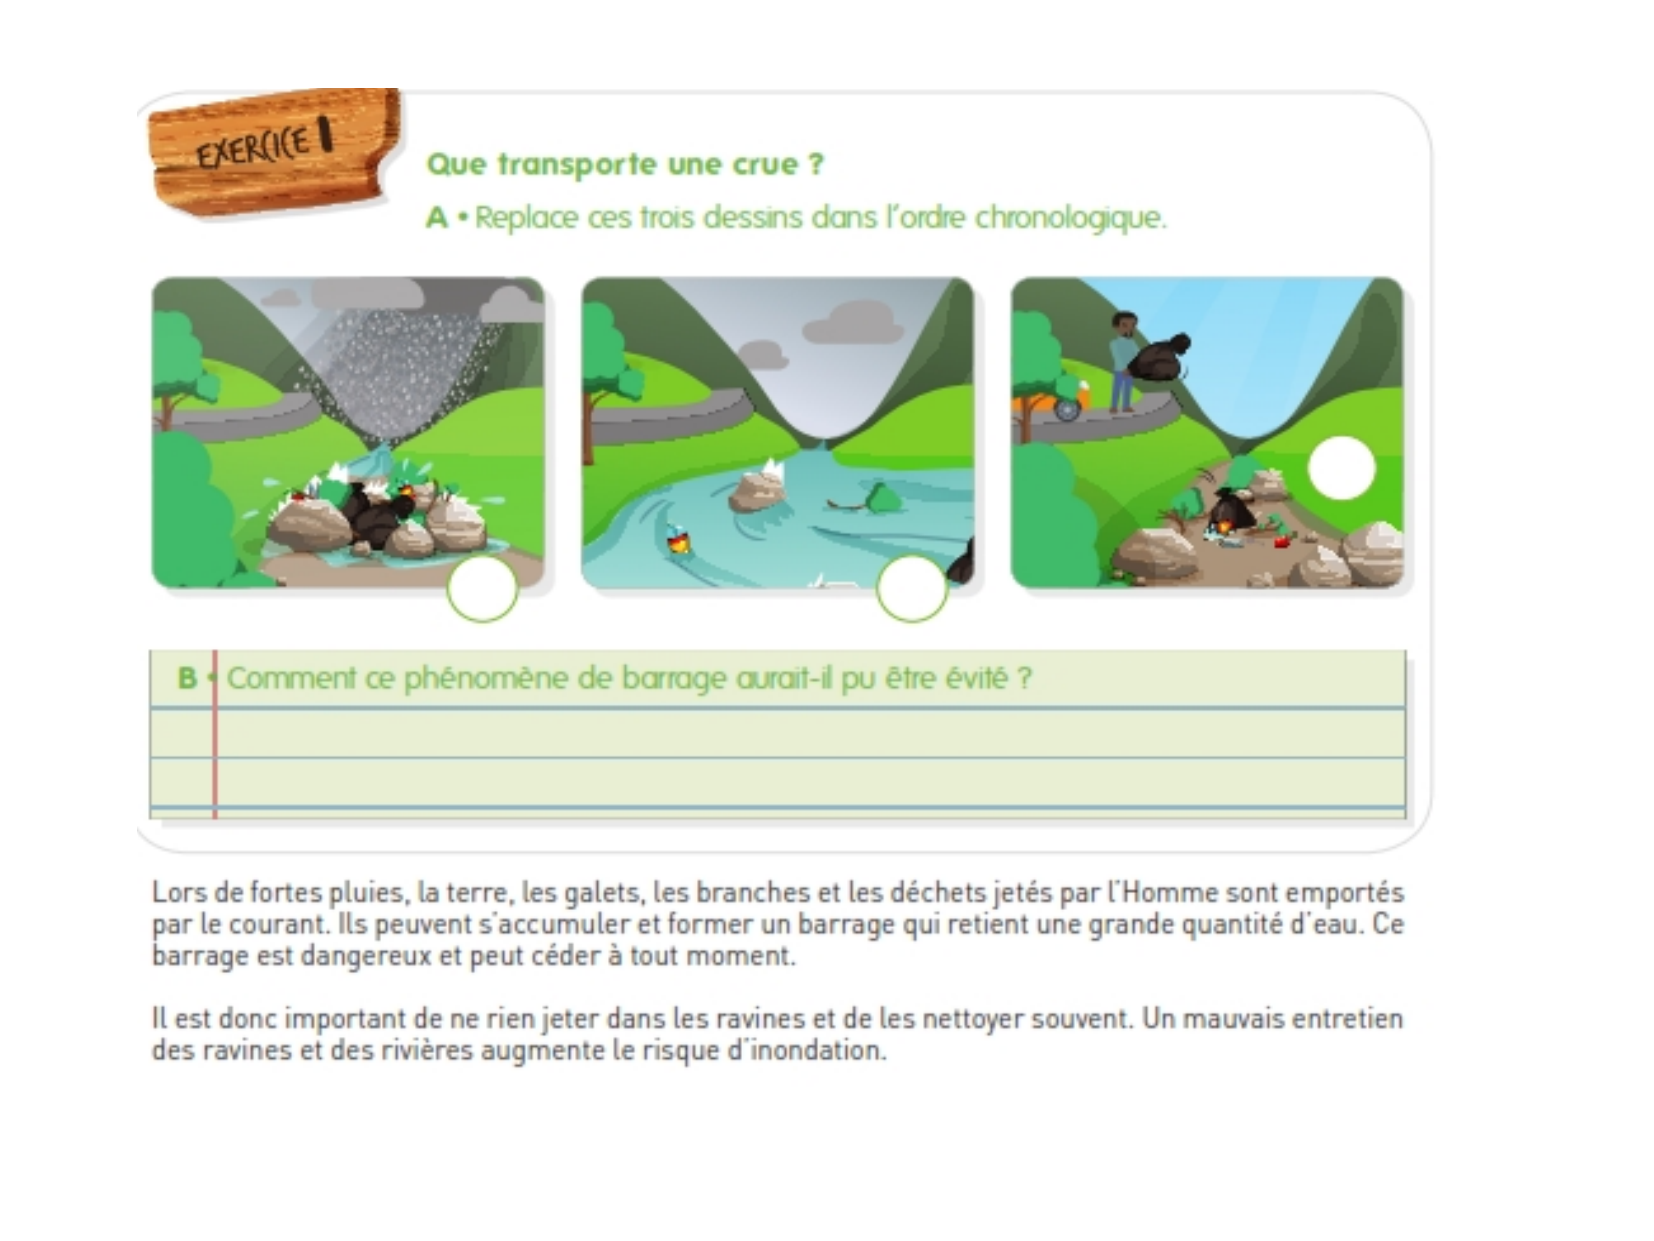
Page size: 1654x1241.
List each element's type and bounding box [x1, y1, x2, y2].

picture [137, 88, 1489, 1087]
